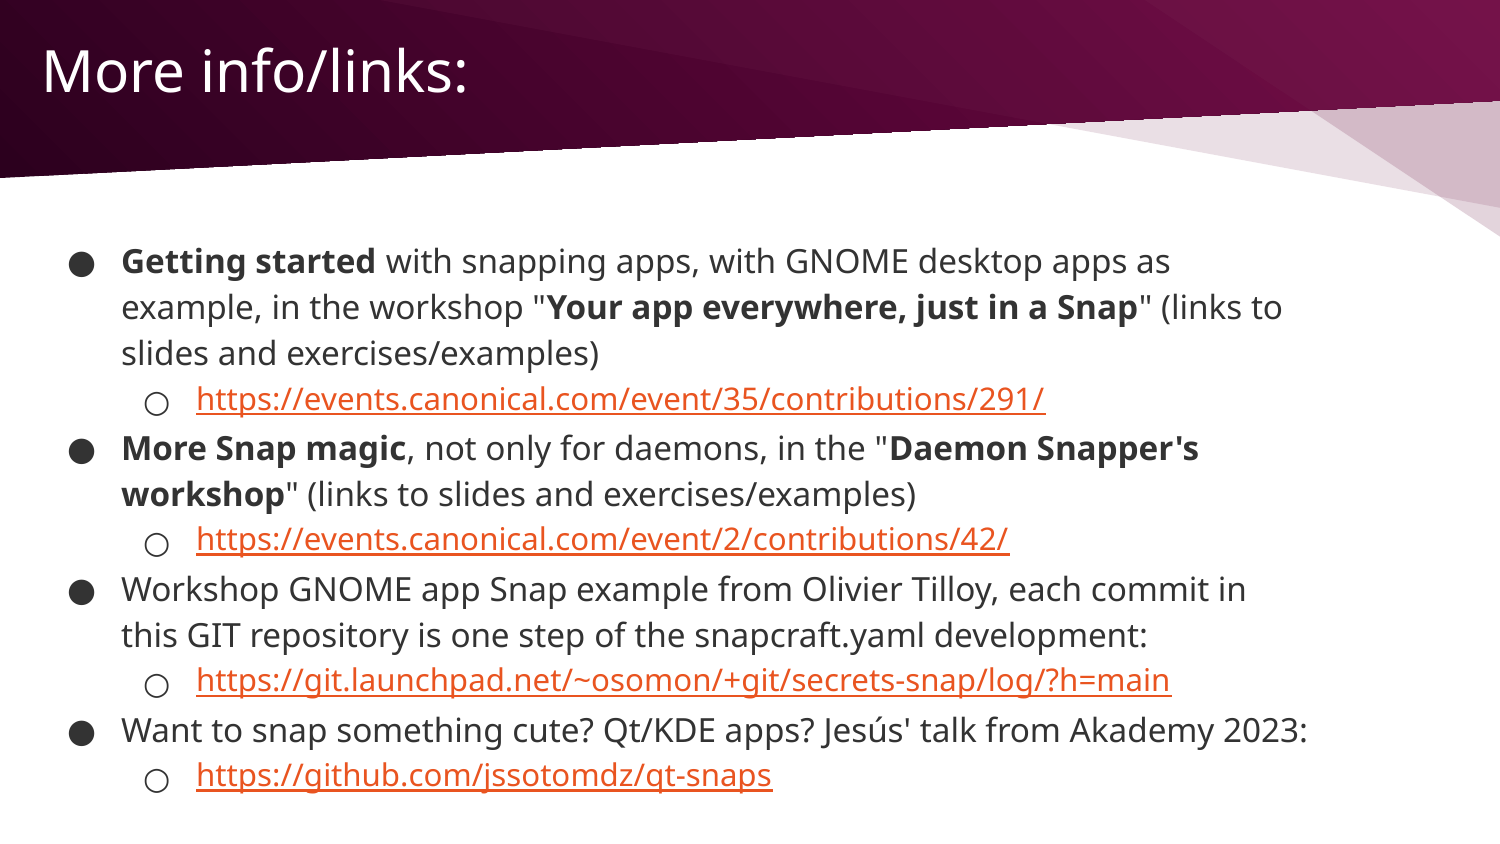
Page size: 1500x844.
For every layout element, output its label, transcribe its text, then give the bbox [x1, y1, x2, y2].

list Getting started with snapping apps, with GNOME desktop apps as example, in the workshop "Your app everywhere, just in a Snap" (links to slides and exercises/examples) https://events.canonical.com/event/35/contributions/291/ More Snap magic, not only for daemons, in the "Daemon Snapper's workshop" (links to slides and exercises/examples) https://events.canonical.com/event/2/contributions/42/ Workshop GNOME app Snap example from Olivier Tilloy, each commit in this GIT repository is one step of the snapcraft.yaml development: https://git.launchpad.net/~osomon/+git/secrets-snap/log/?h=main Want to snap something cute? Qt/KDE apps? Jesús' talk from Akademy 2023: https://github.com/jssotomdz/qt-snaps [35, 229, 1324, 789]
title More info/links: [41, 5, 1336, 134]
